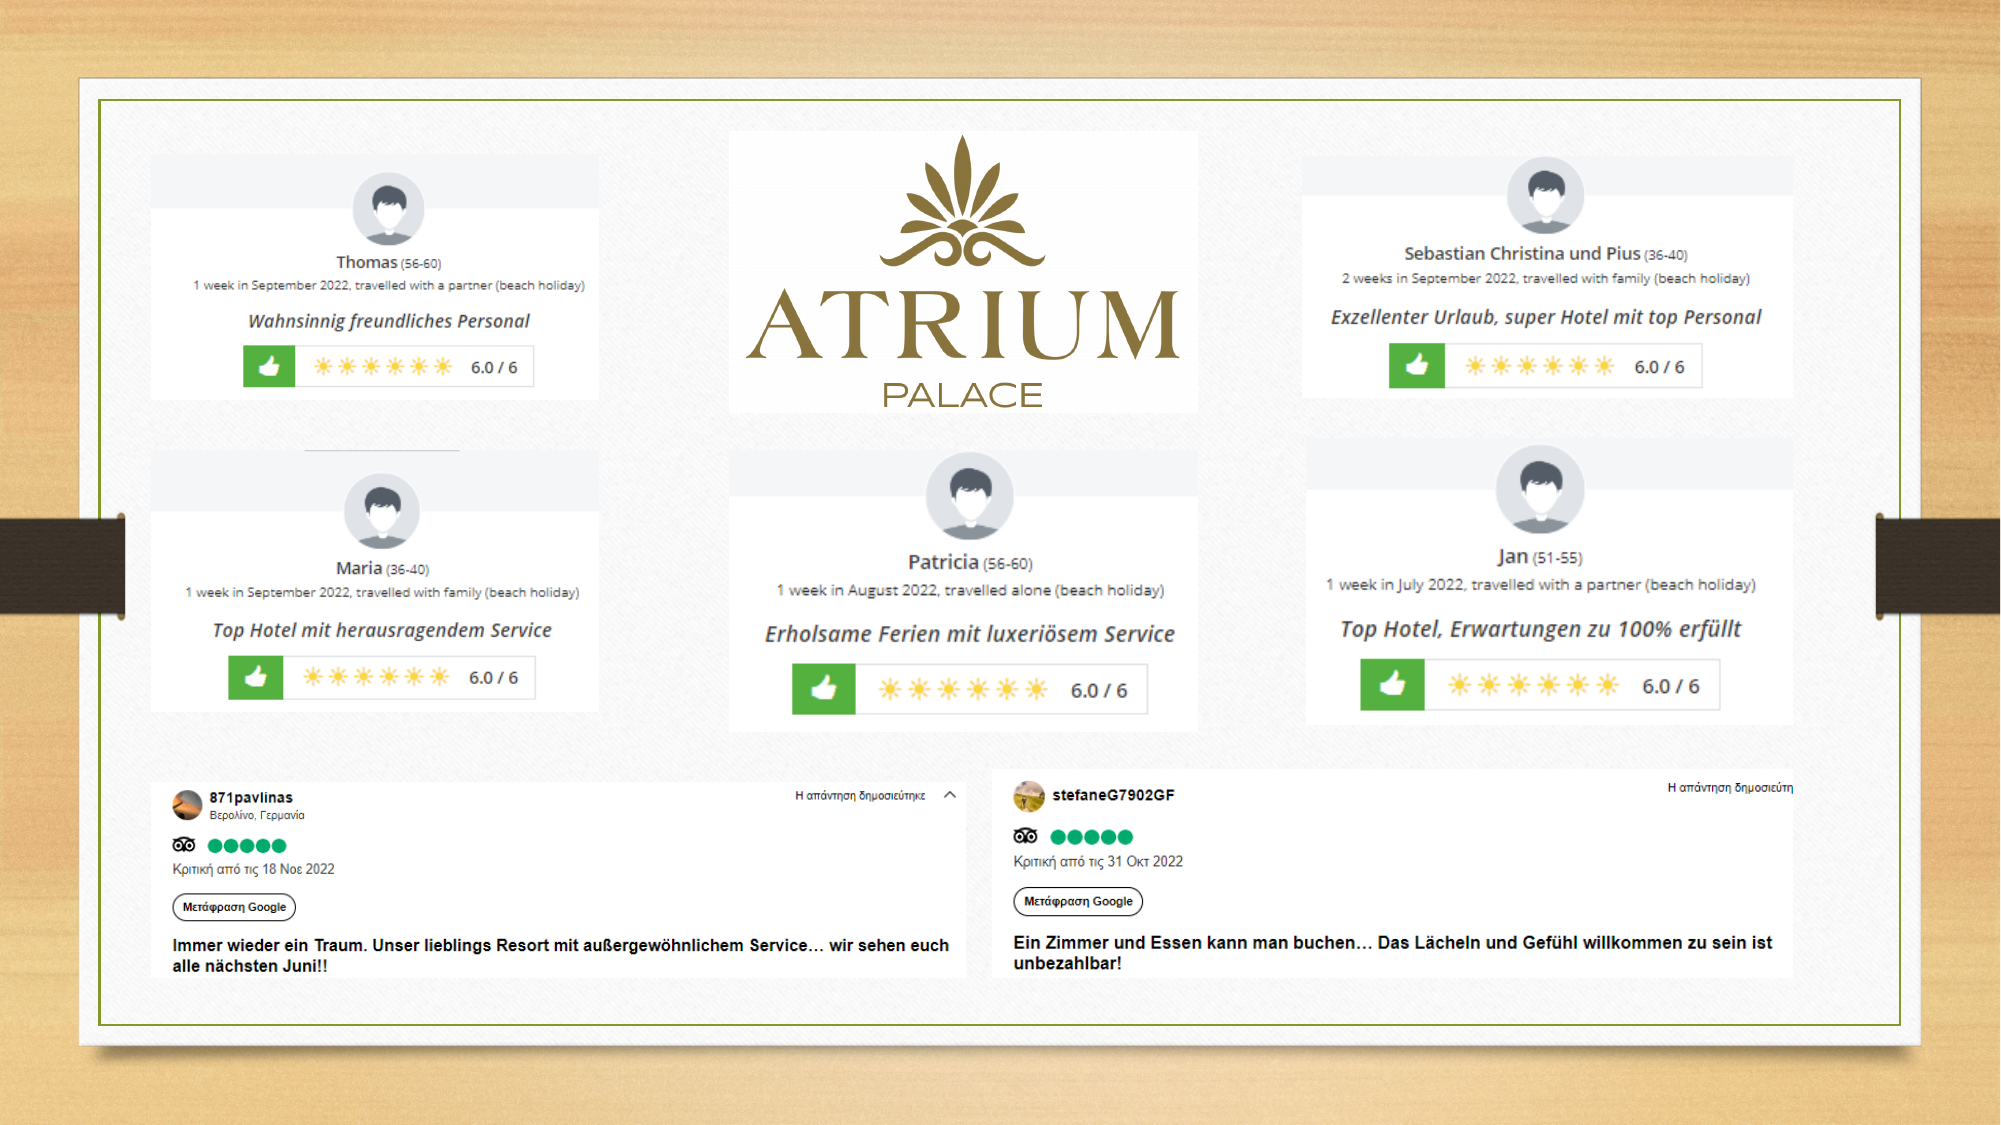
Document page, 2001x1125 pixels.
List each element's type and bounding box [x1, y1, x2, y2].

picture [1306, 438, 1793, 725]
picture [1302, 156, 1793, 398]
picture [151, 450, 599, 712]
picture [729, 450, 1198, 732]
picture [729, 131, 1198, 413]
picture [151, 154, 599, 400]
picture [151, 782, 966, 978]
picture [992, 769, 1793, 978]
